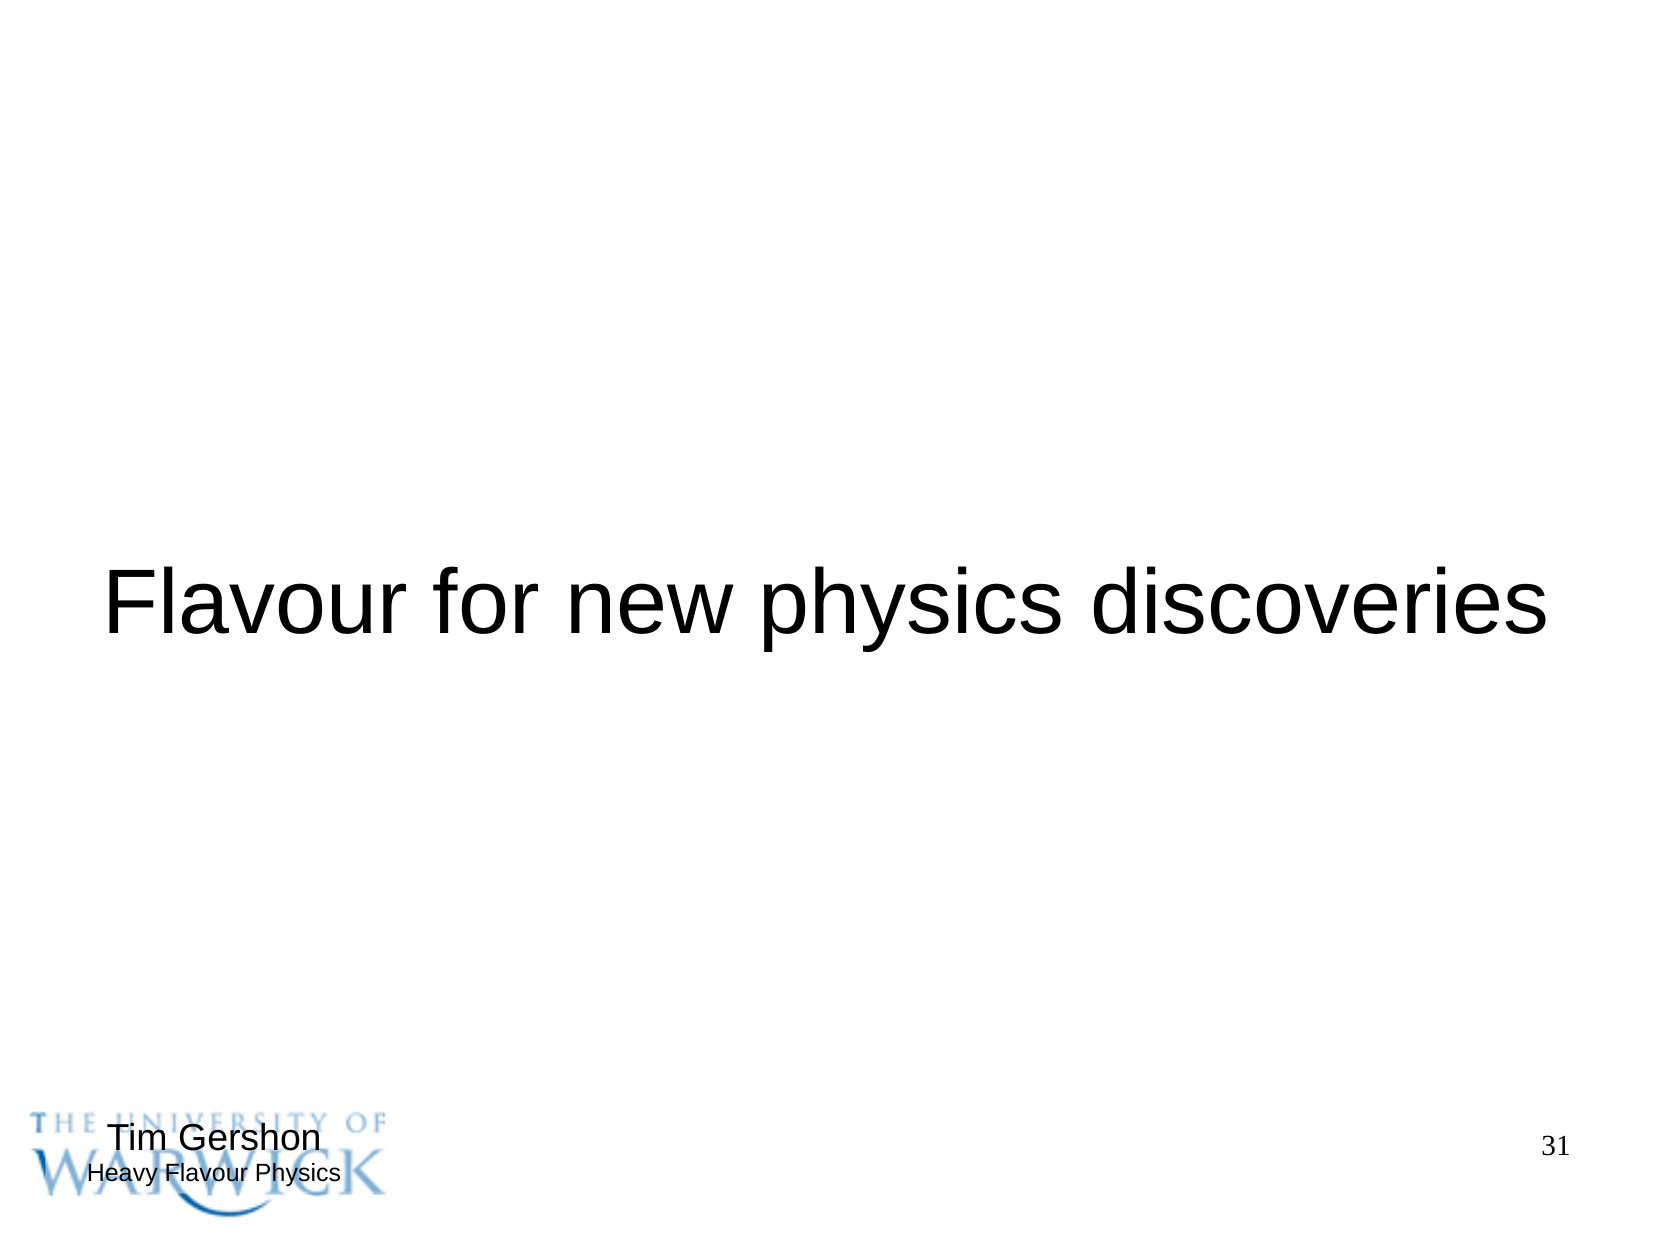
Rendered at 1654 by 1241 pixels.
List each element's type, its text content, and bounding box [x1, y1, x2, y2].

picture [19, 1106, 406, 1232]
title Flavour for new physics discoveries [82, 505, 1571, 698]
text_box Tim Gershon Heavy Flavour Physics [45, 1108, 383, 1194]
